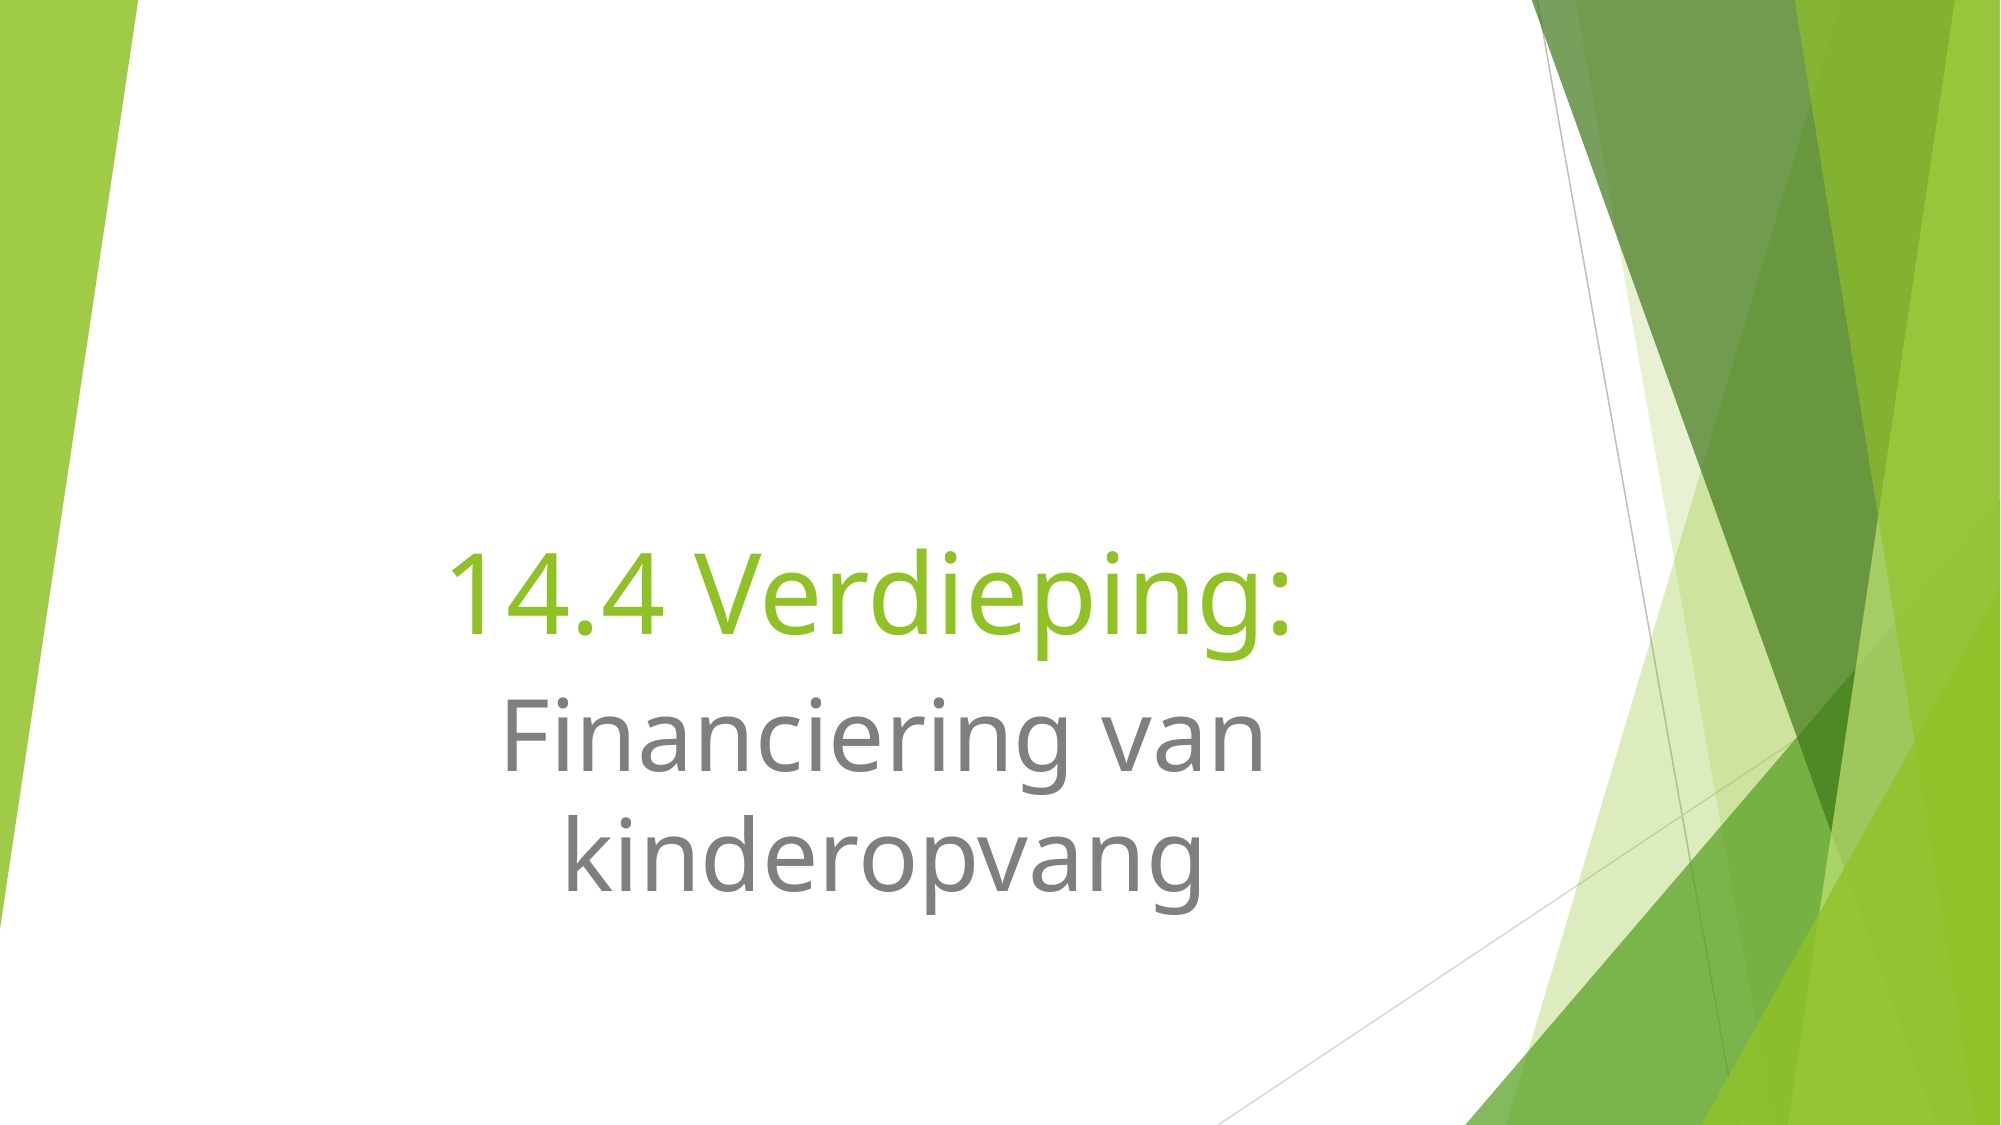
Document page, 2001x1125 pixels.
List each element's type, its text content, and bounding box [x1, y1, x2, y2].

title 14.4 Verdieping: [247, 394, 1522, 664]
subtitle Financiering van kinderopvang [247, 664, 1522, 845]
